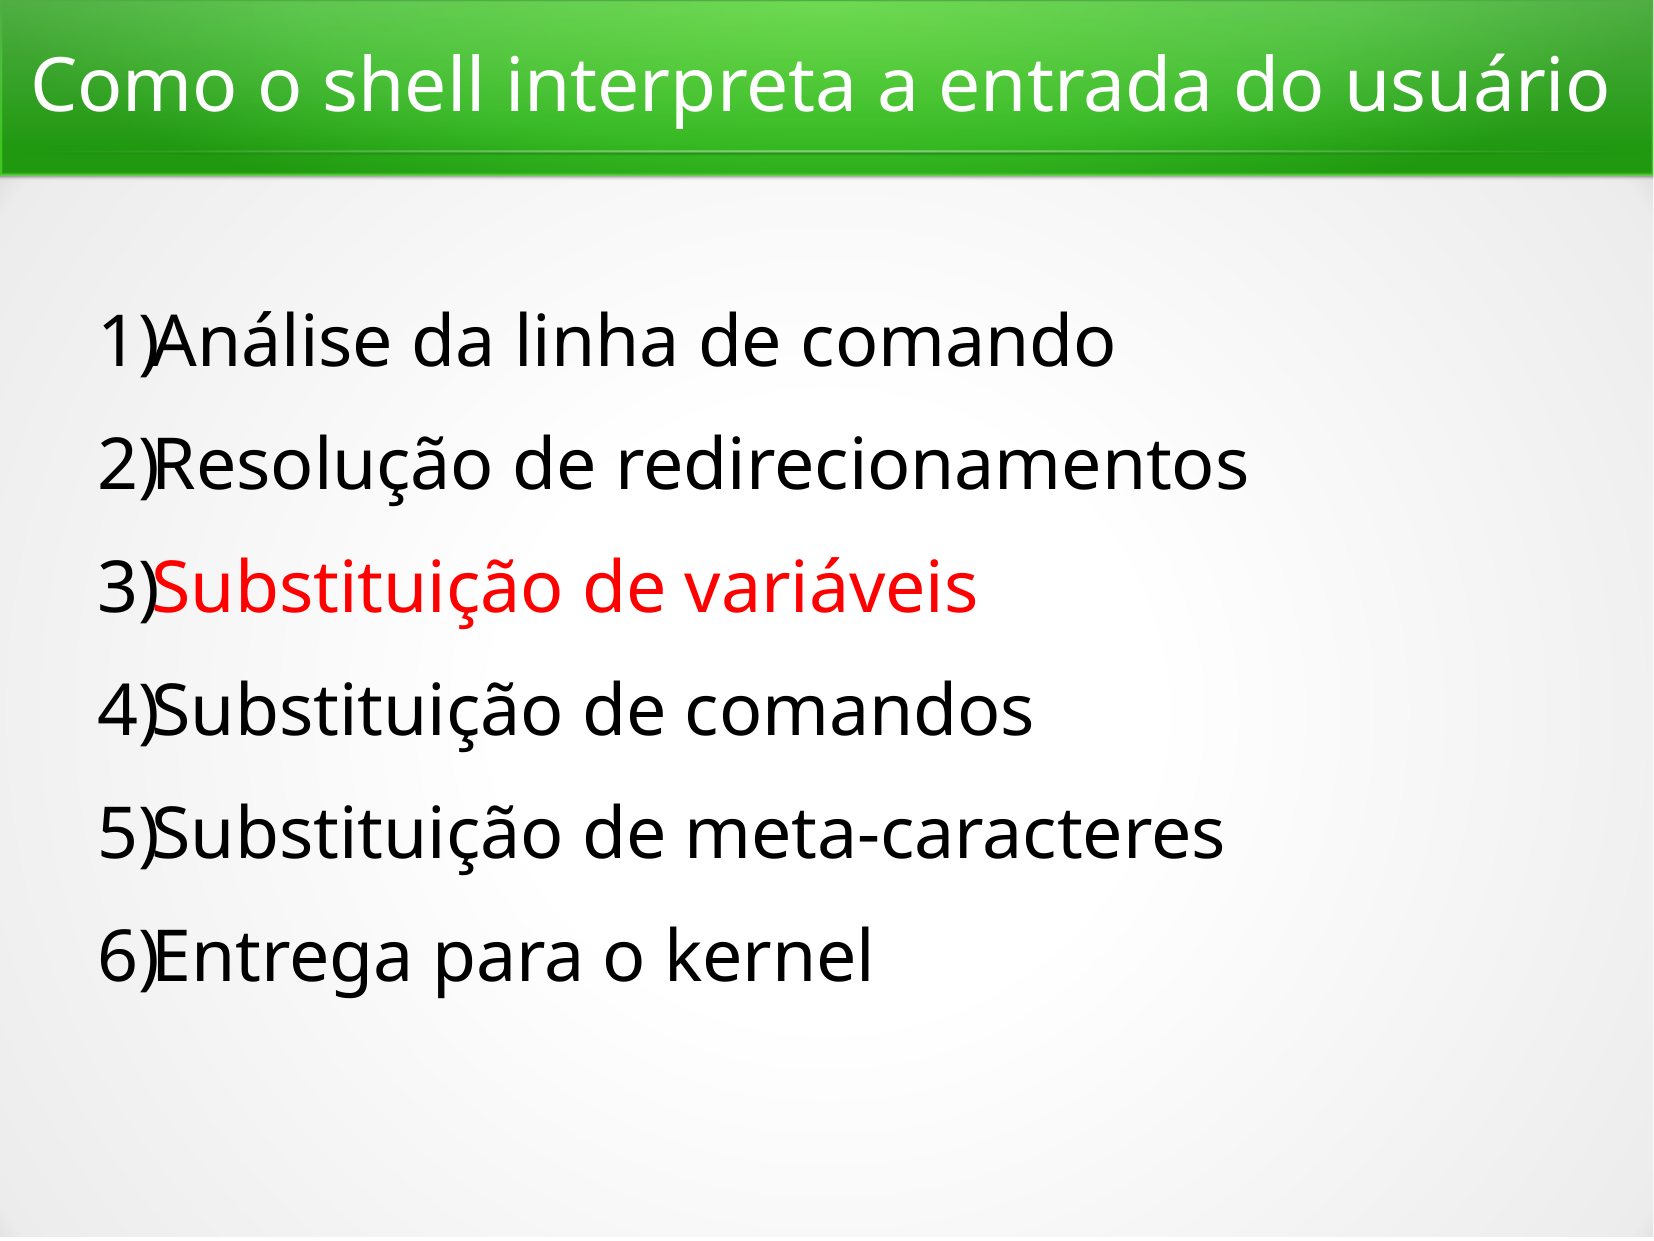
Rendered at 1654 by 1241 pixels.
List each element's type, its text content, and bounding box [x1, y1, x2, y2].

title Como o shell interpreta a entrada do usuário [11, 11, 1630, 154]
list Análise da linha de comando Resolução de redirecionamentos Substituição de variáveis Substituição de comandos Substituição de meta-caracteres Entrega para o kernel [82, 290, 1571, 1010]
picture [0, 0, 1654, 1237]
